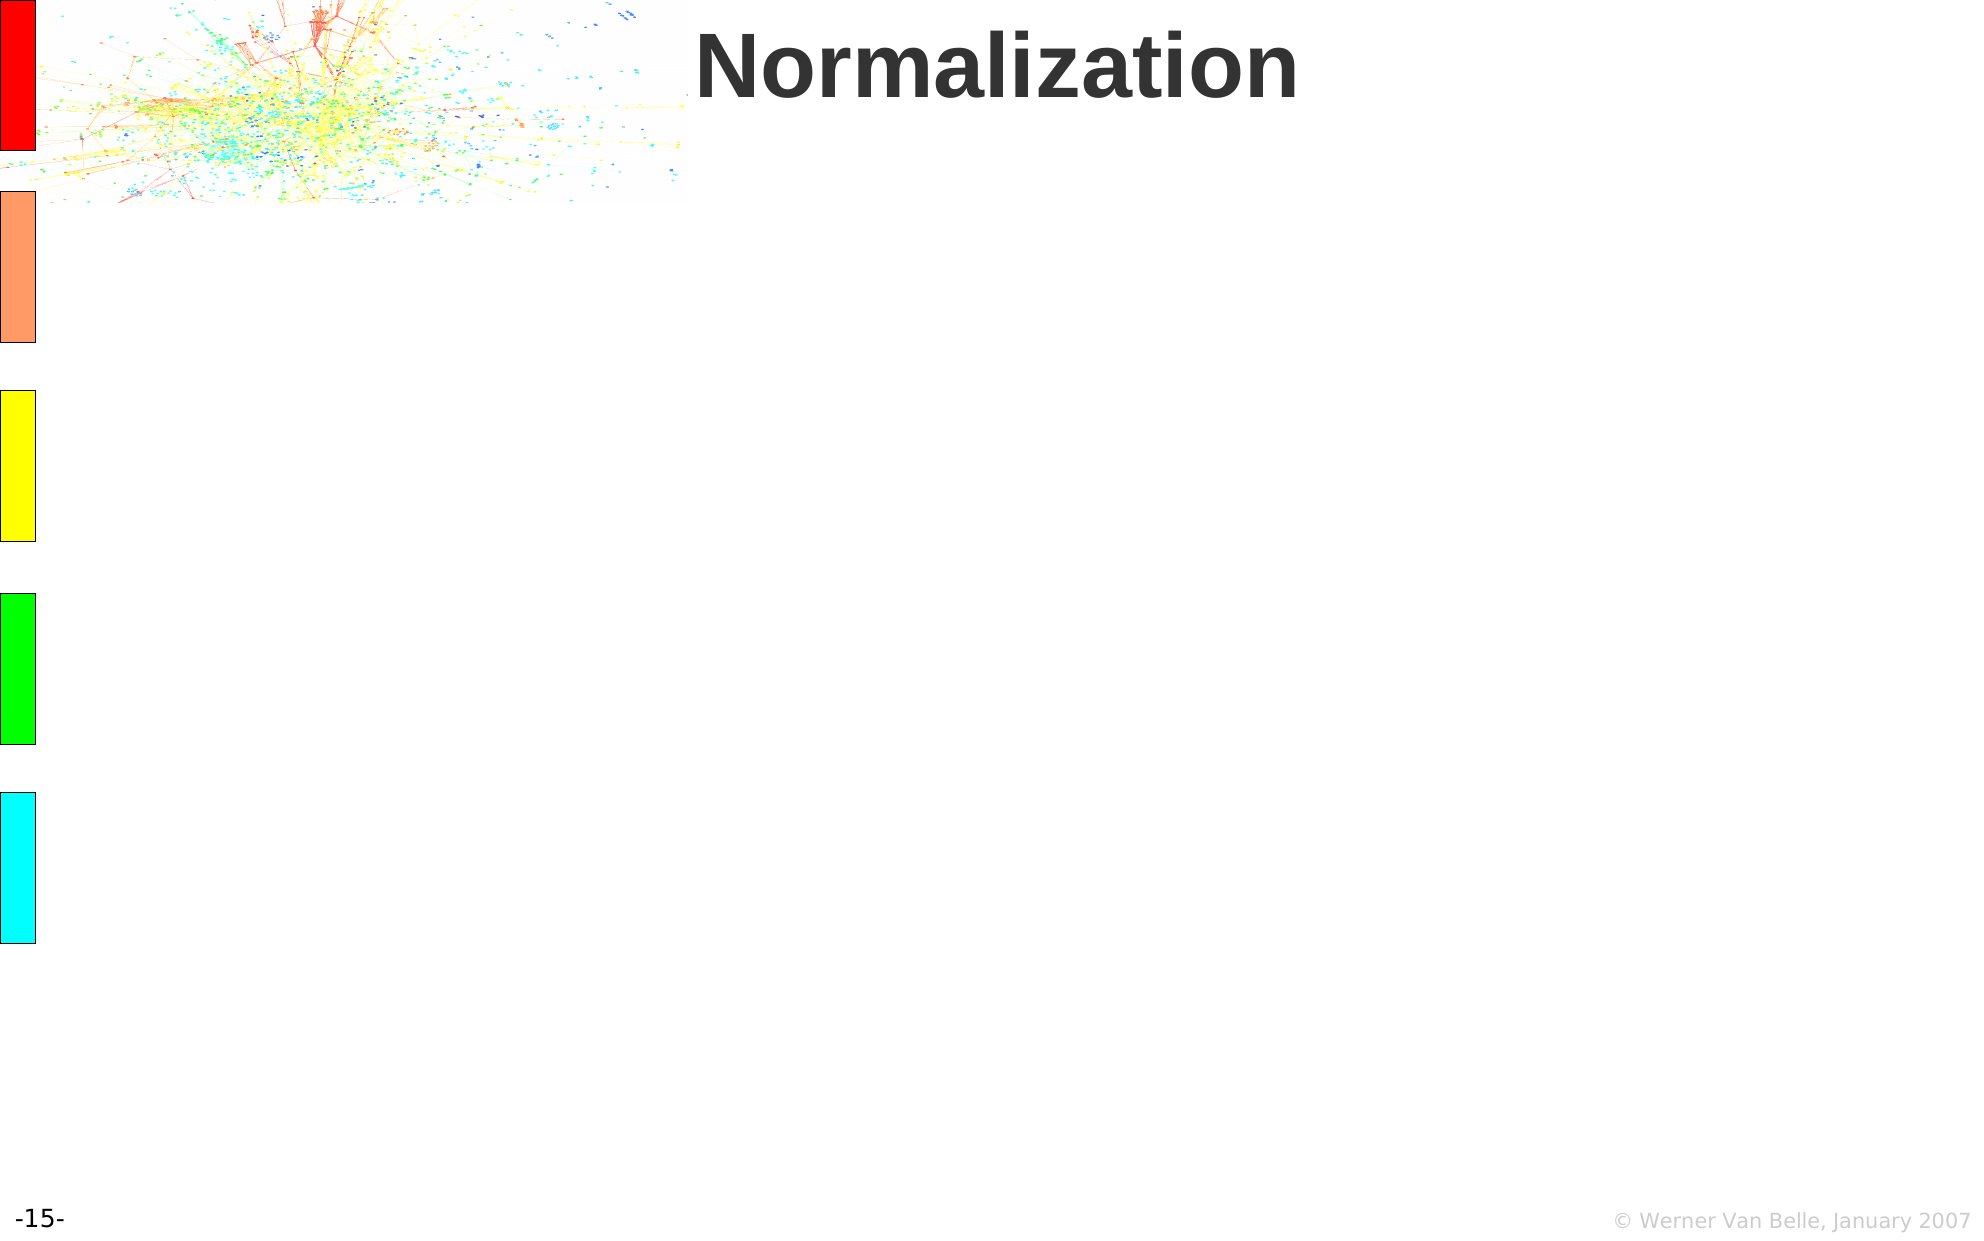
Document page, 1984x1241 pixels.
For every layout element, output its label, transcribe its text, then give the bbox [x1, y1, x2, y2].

title Normalization [150, 0, 1845, 133]
title Gene Expression [0, 0, 688, 203]
